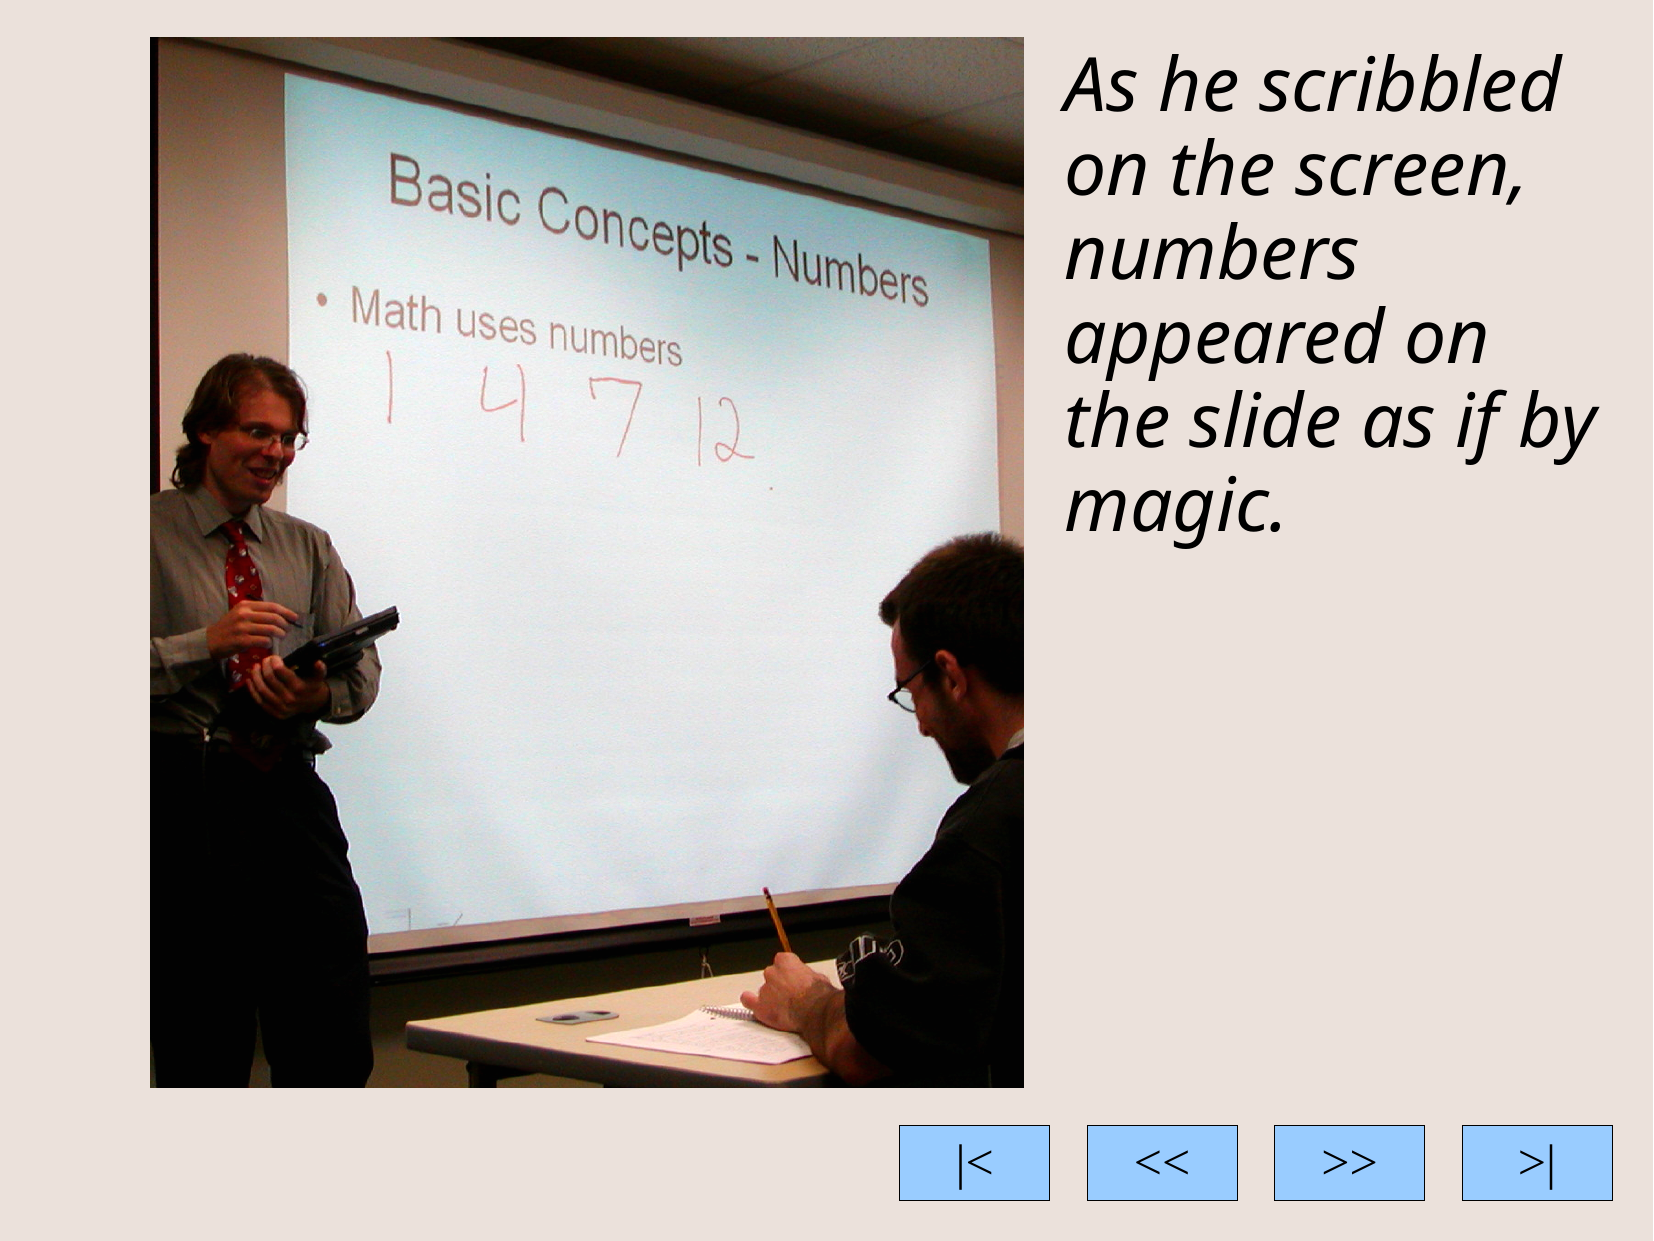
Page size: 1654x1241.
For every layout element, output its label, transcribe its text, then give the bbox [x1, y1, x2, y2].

text_box As he scribbled on the screen, numbers appeared on the slide as if by magic. [1050, 37, 1613, 445]
picture [150, 37, 1024, 1088]
